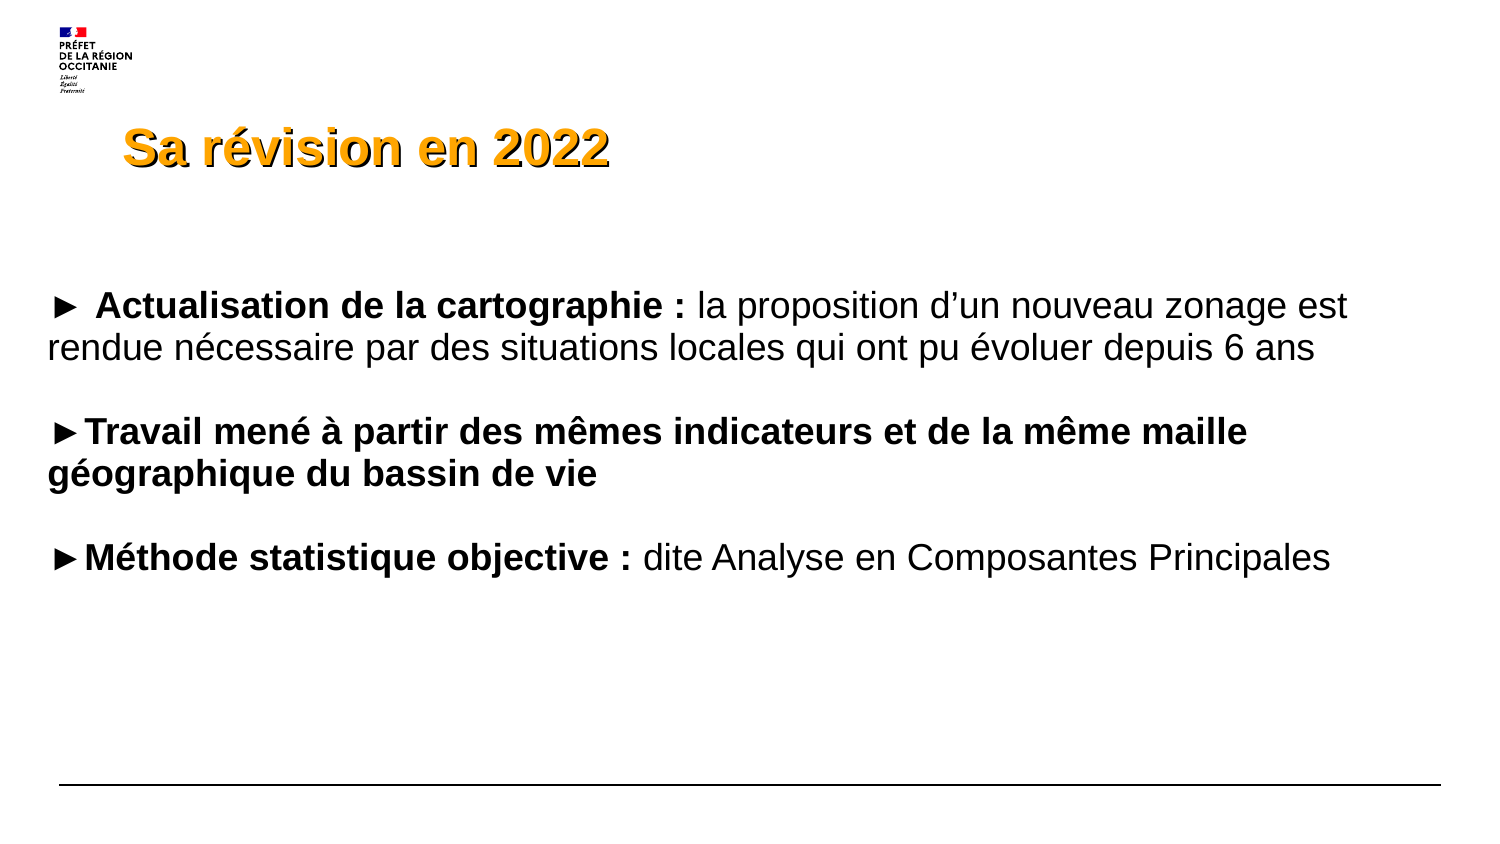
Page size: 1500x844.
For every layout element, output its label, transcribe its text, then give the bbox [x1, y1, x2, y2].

list Sa révision en 2022 [59, 118, 957, 178]
title ► Actualisation de la cartographie : la proposition d’un nouveau zonage est rendue nécessaire par des situations locales qui ont pu évoluer depuis 6 ans ►Travail mené à partir des mêmes indicateurs et de la même maille géographique du bassin de vie ►Méthode statistique objective : dite Analyse en Composantes Principales [47, 284, 1430, 579]
